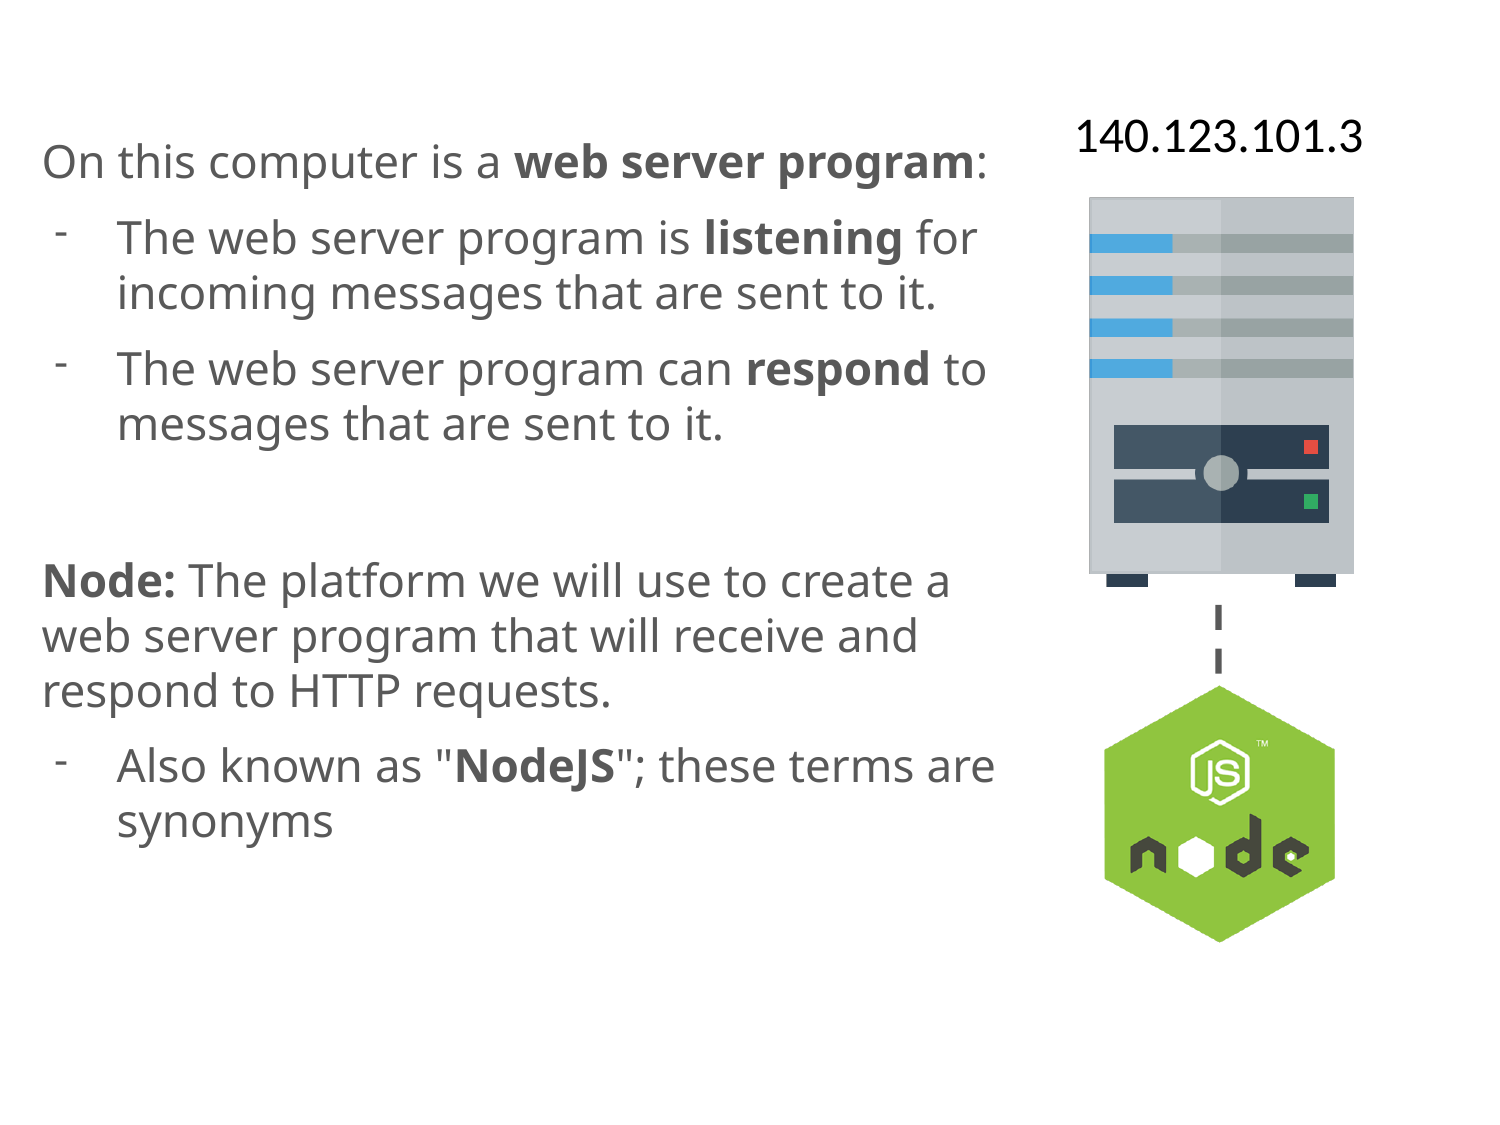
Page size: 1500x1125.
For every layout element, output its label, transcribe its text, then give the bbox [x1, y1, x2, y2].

text_box 140.123.101.3 [972, 76, 1465, 190]
list On this computer is a web server program: The web server program is listening for incoming messages that are sent to it. The web server program can respond to messages that are sent to it. Node: The platform we will use to create a web server program that will receive and respond to HTTP requests. Also known as "NodeJS"; these terms are synonyms [26, 118, 1028, 898]
picture [1010, 190, 1427, 605]
picture [1086, 682, 1351, 947]
